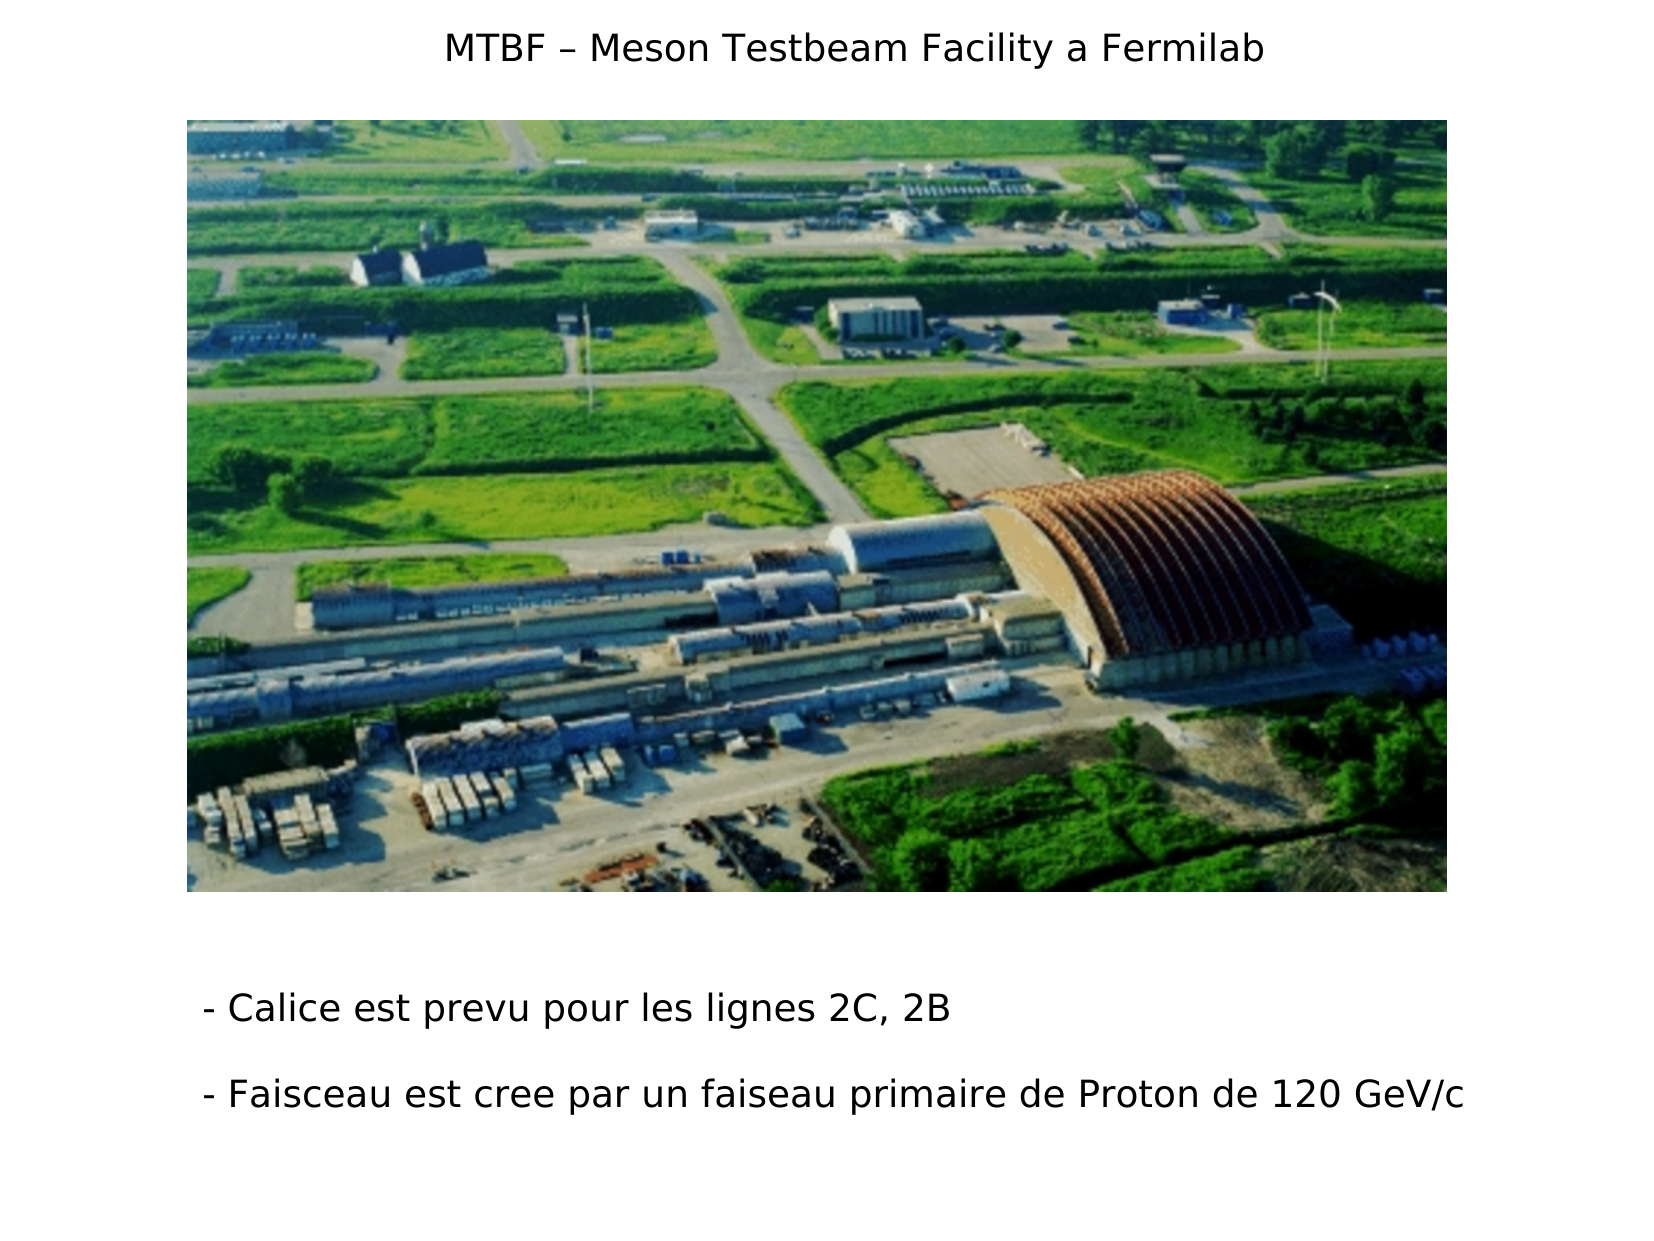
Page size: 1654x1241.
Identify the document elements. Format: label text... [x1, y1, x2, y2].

picture [187, 120, 1447, 893]
text_box - Calice est prevu pour les lignes 2C, 2B - Faisceau est cree par un faiseau primaire de Proton de 120 GeV/c [187, 978, 1454, 1125]
text_box MTBF – Meson Testbeam Facility a Fermilab [429, 19, 1275, 79]
